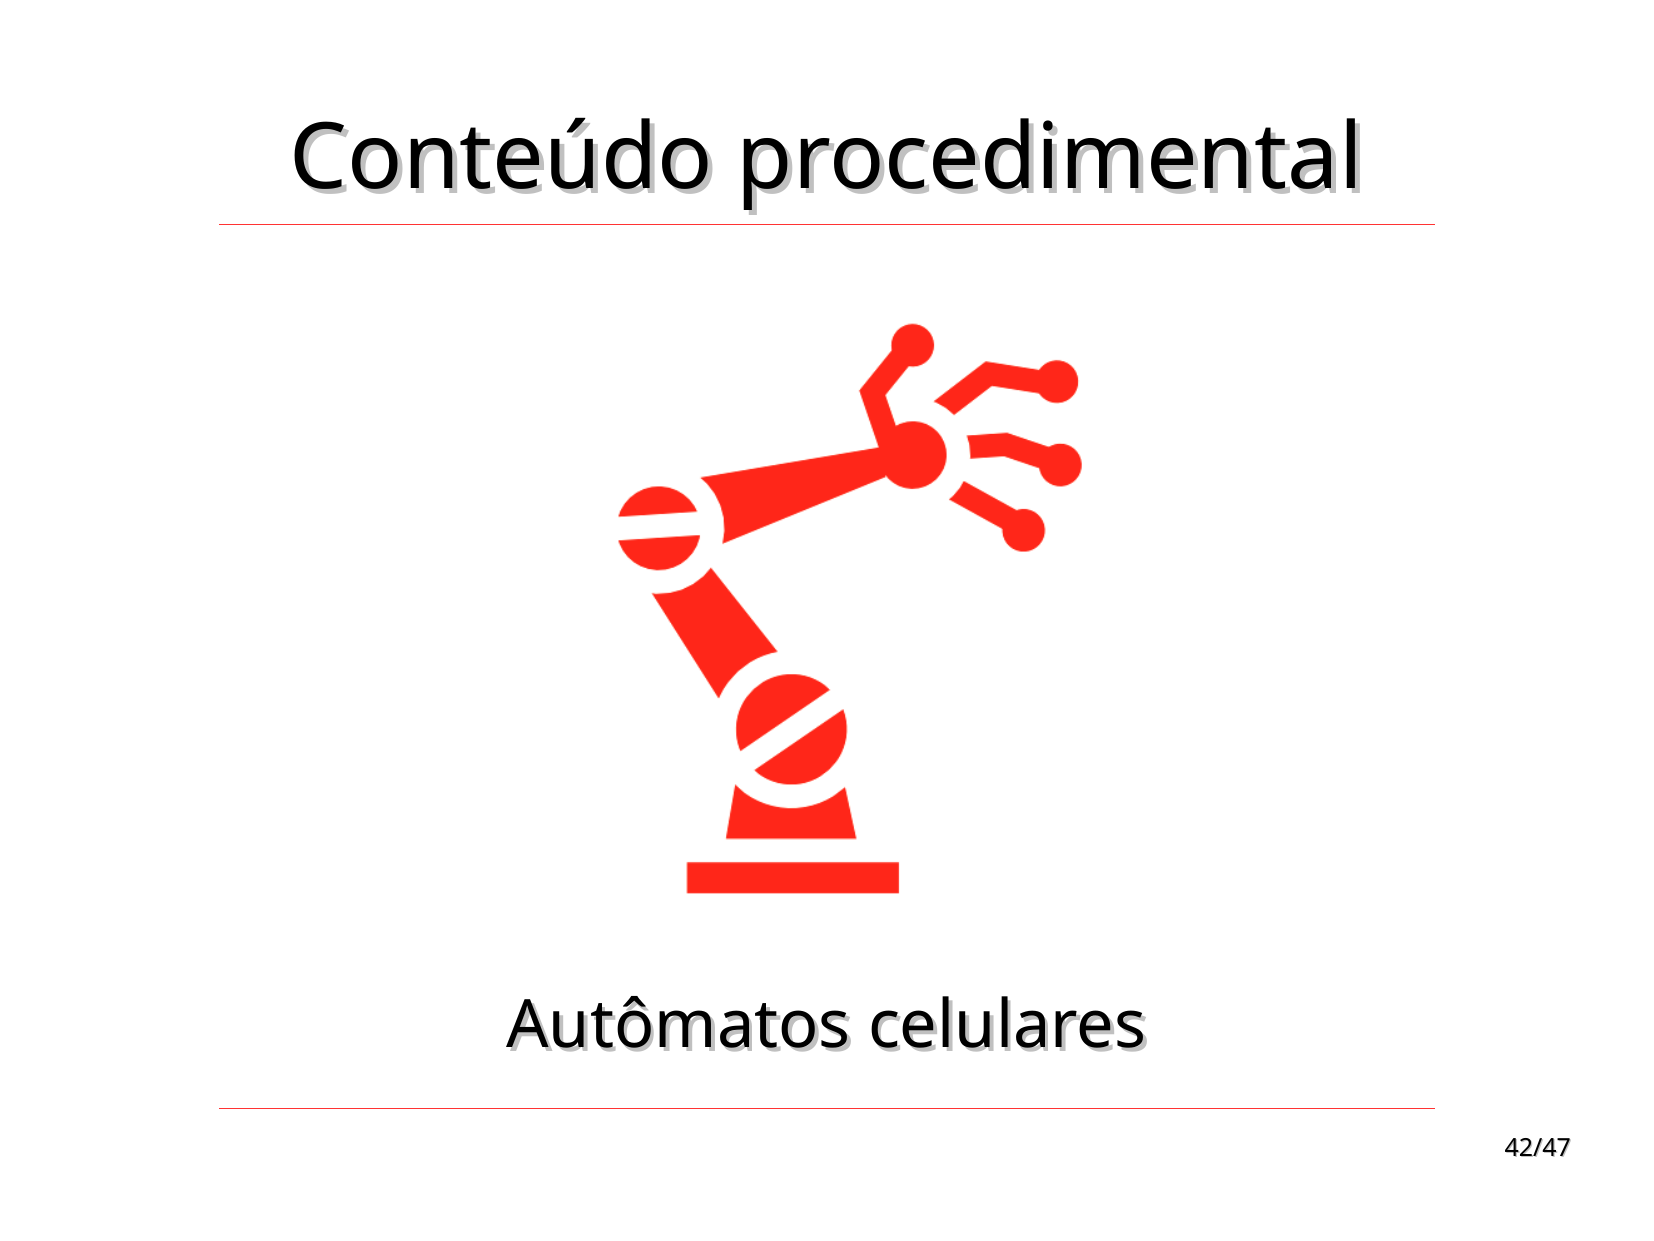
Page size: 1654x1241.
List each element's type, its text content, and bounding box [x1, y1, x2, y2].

title Conteúdo procedimental [82, 49, 1571, 257]
text_box Autômatos celulares [320, 968, 1334, 1069]
picture [506, 275, 1147, 916]
